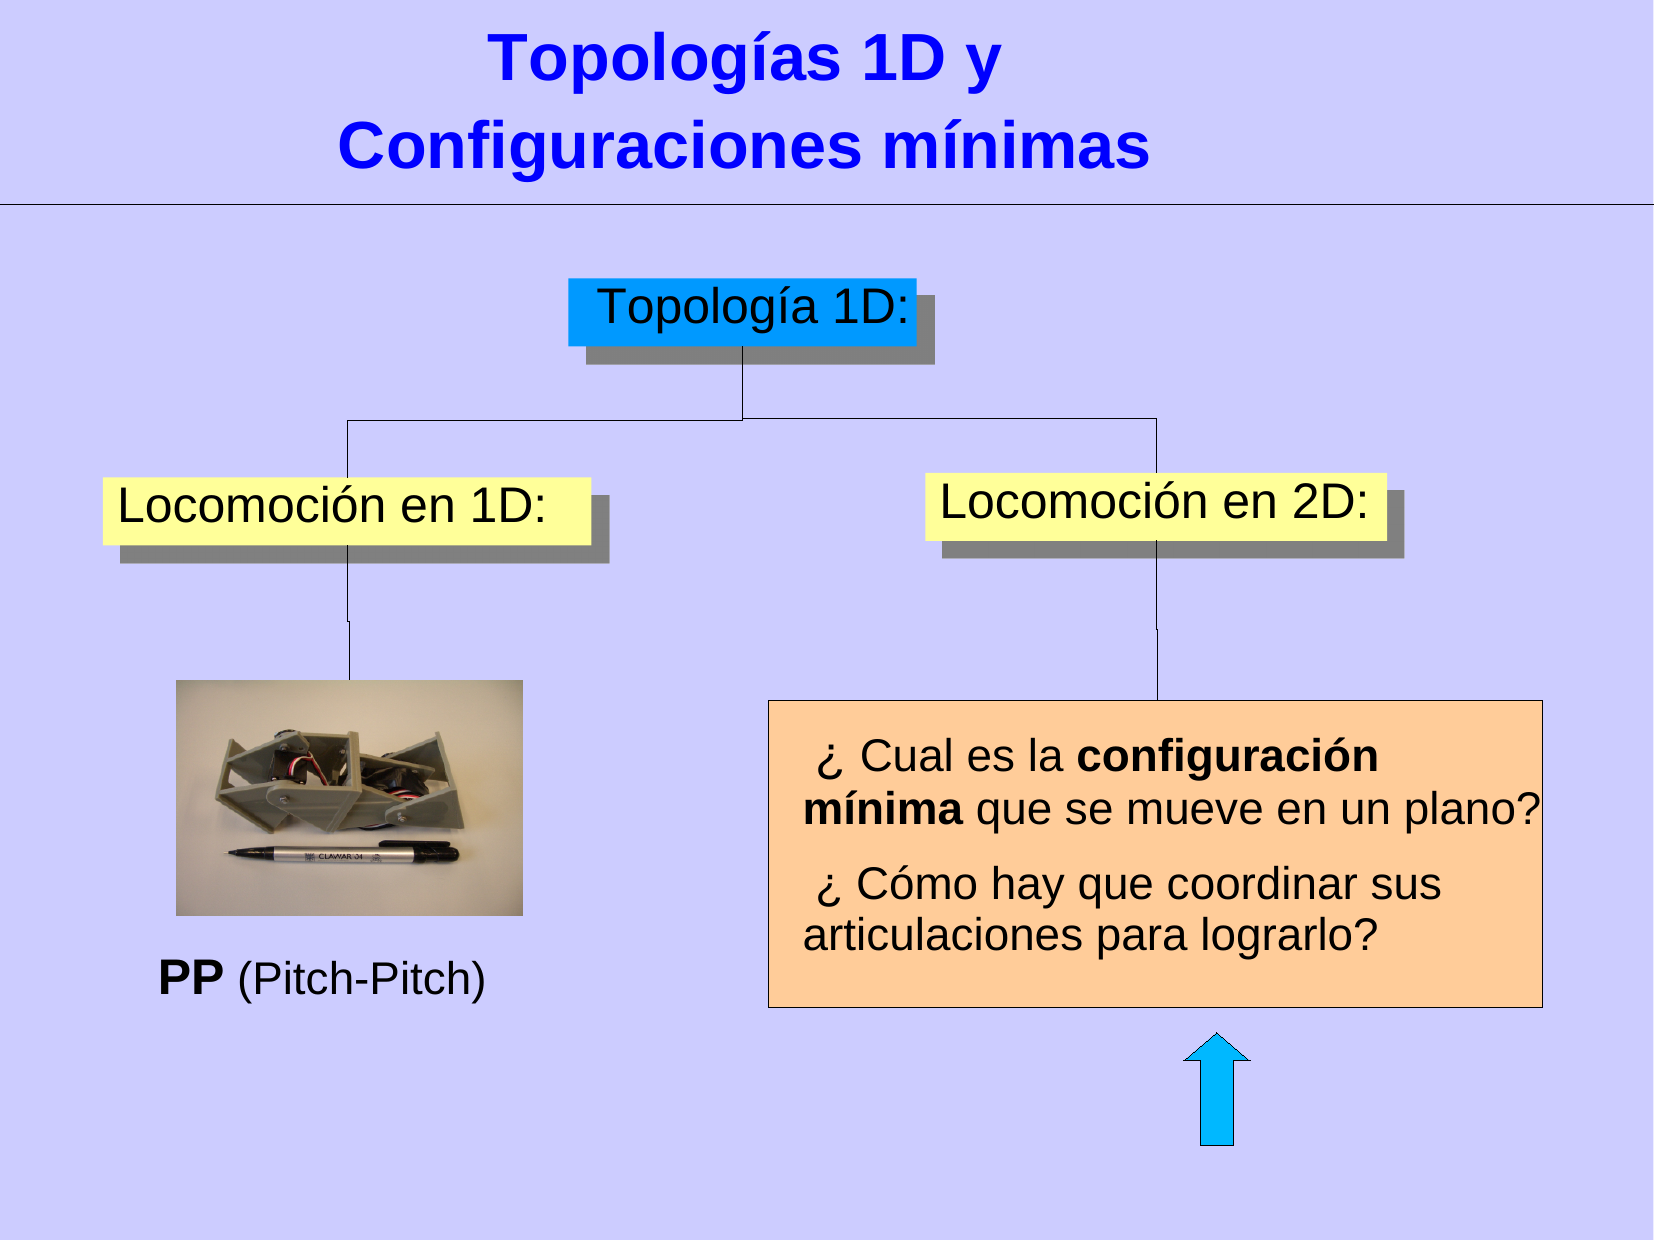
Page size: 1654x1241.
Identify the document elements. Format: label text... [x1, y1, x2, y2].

text_box Topología 1D: [568, 278, 917, 347]
text_box [768, 700, 1543, 1008]
text_box ¿ Cual es la configuración mínima que se mueve en un plano? ¿ Cómo hay que coordinar sus articulaciones para lograrlo? [802, 726, 1546, 963]
text_box [1183, 1032, 1251, 1146]
picture [176, 680, 523, 916]
title Topologías 1D y Configuraciones mínimas [117, 0, 1393, 191]
text_box Locomoción en 1D: [102, 477, 592, 546]
text_box PP (Pitch-Pitch) [157, 949, 509, 1005]
text_box Locomoción en 2D: [925, 472, 1388, 541]
